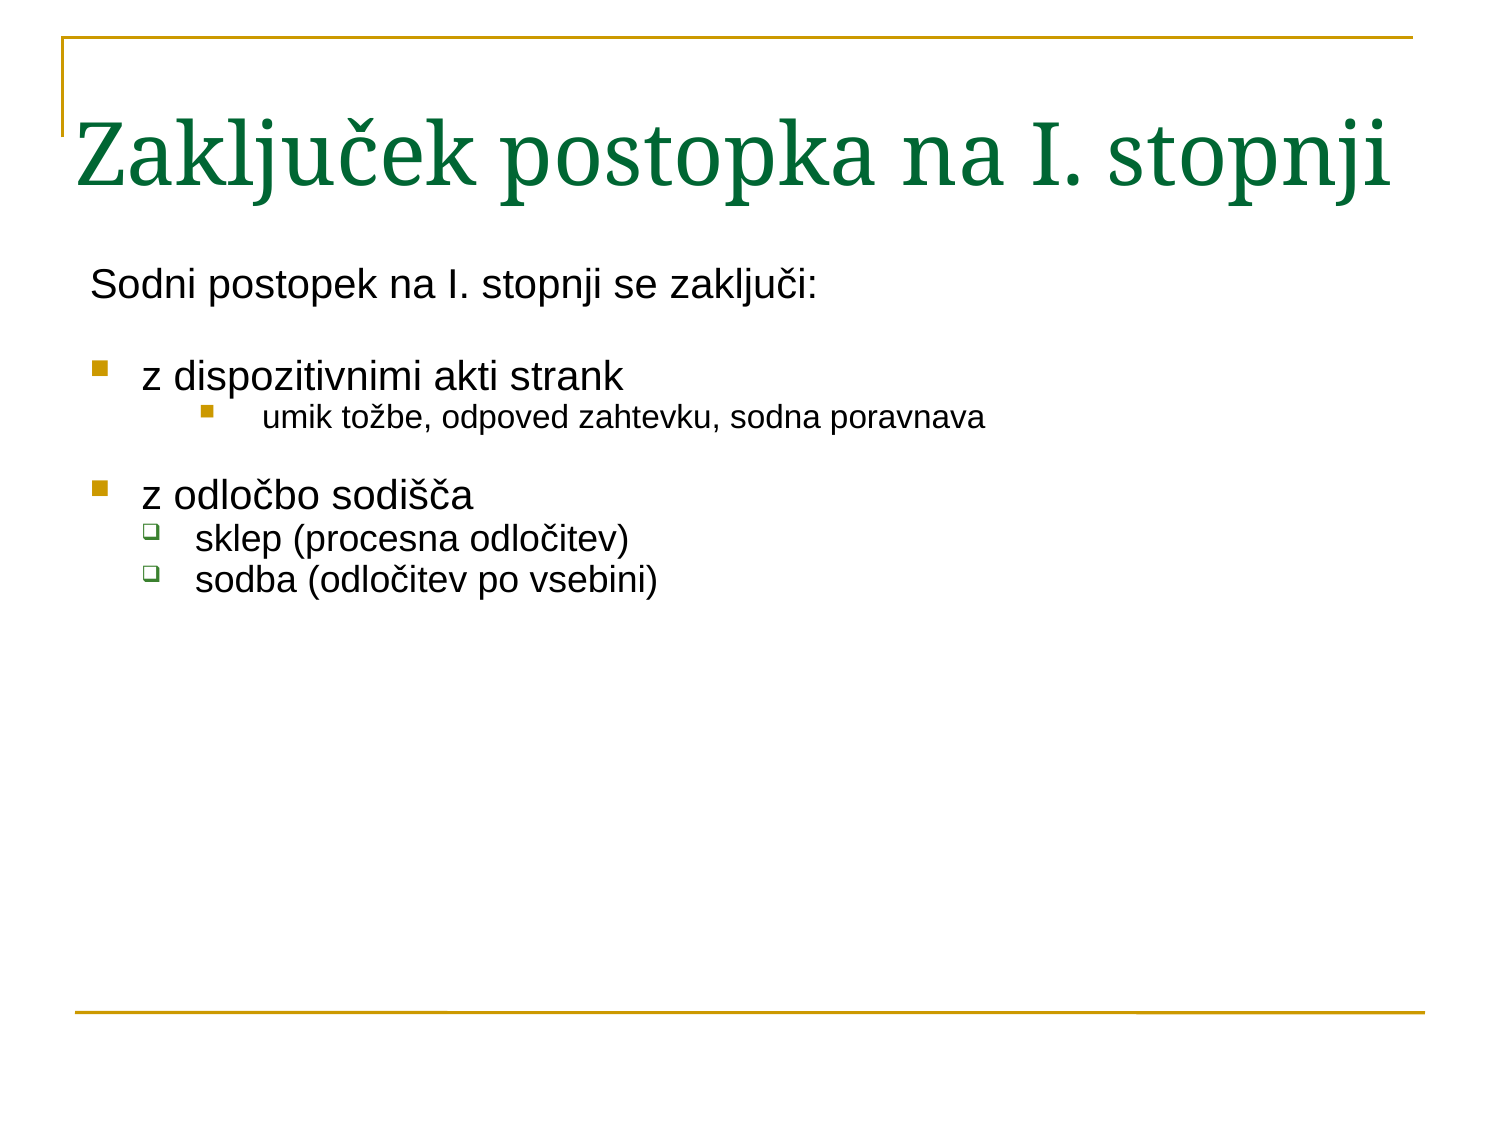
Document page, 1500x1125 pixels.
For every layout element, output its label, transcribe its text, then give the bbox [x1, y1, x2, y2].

title Zaključek postopka na I. stopnji [75, 66, 1426, 255]
list Sodni postopek na I. stopnji se zaključi: z dispozitivnimi akti strank umik tožbe, odpoved zahtevku, sodna poravnava z odločbo sodišča sklep (procesna odločitev) sodba (odločitev po vsebini) [75, 262, 1426, 1006]
